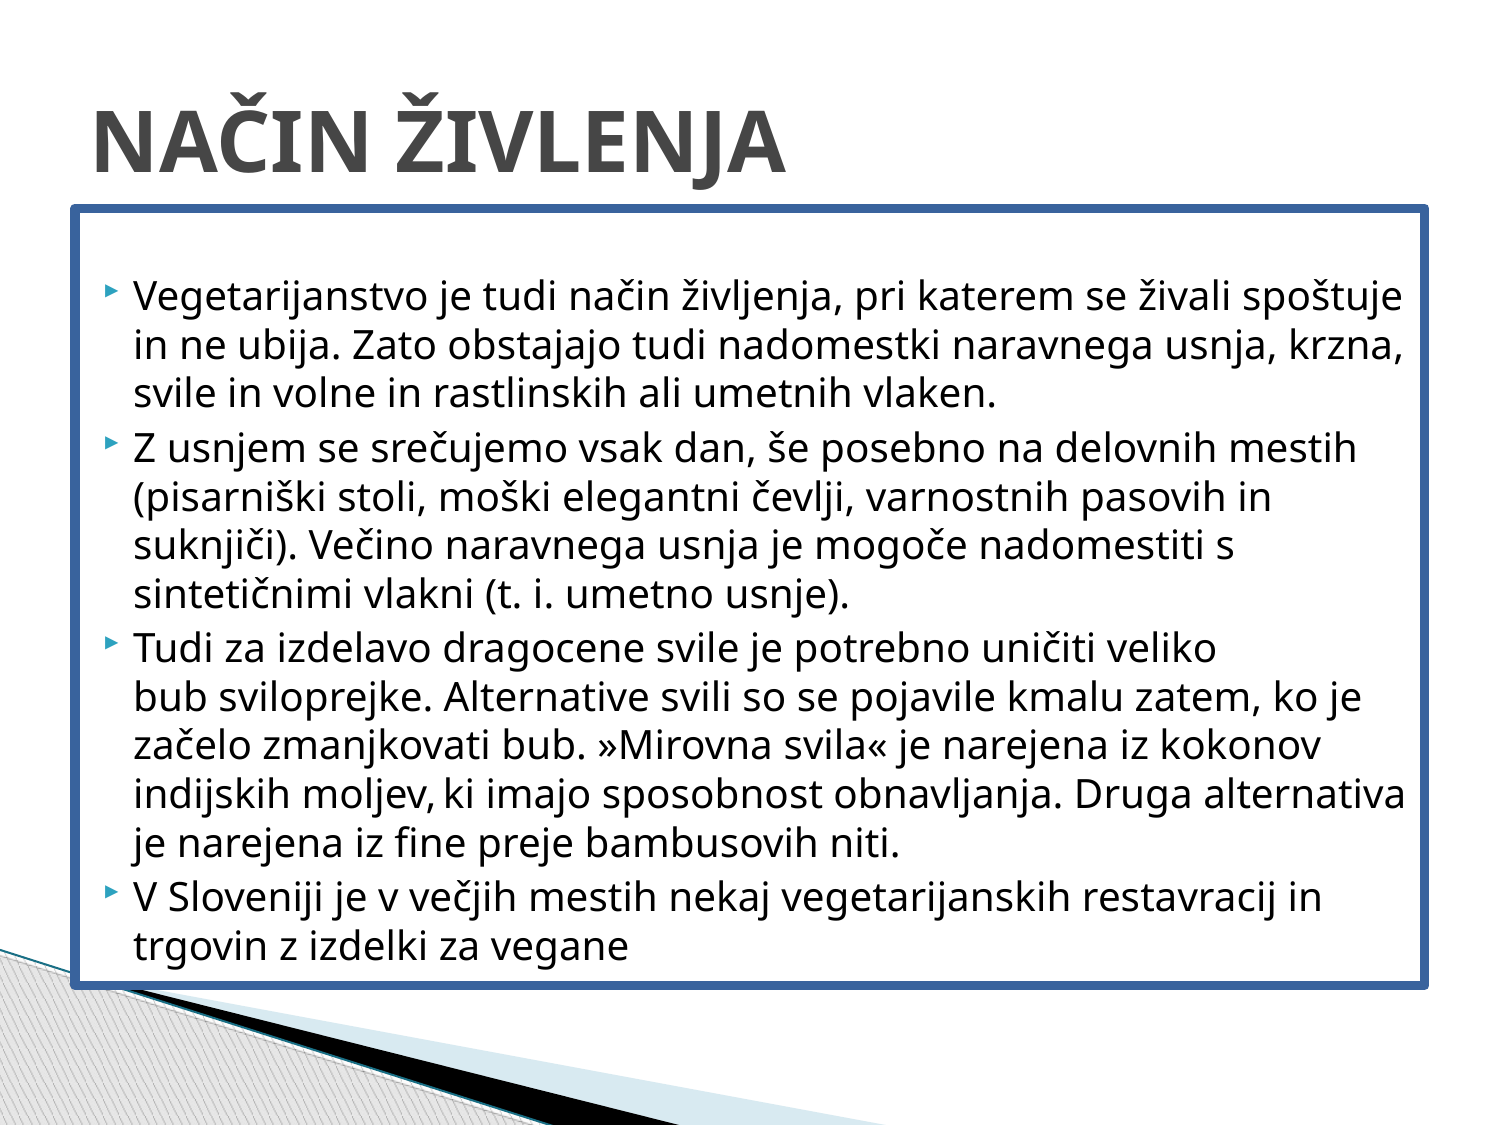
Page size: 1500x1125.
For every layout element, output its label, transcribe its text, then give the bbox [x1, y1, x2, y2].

title NAČIN ŽIVLENJA [75, 45, 1425, 233]
list Vegetarijanstvo je tudi način življenja, pri katerem se živali spoštuje in ne ubija. Zato obstajajo tudi nadomestki naravnega usnja, krzna, svile in volne in rastlinskih ali umetnih vlaken. Z usnjem se srečujemo vsak dan, še posebno na delovnih mestih (pisarniški stoli, moški elegantni čevlji, varnostnih pasovih in suknjiči). Večino naravnega usnja je mogoče nadomestiti s sintetičnimi vlakni (t. i. umetno usnje). Tudi za izdelavo dragocene svile je potrebno uničiti veliko bub sviloprejke. Alternative svili so se pojavile kmalu zatem, ko je začelo zmanjkovati bub. »Mirovna svila« je narejena iz kokonov indijskih moljev, ki imajo sposobnost obnavljanja. Druga alternativa je narejena iz fine preje bambusovih niti. V Sloveniji je v večjih mestih nekaj vegetarijanskih restavracij in trgovin z izdelki za vegane [75, 233, 1425, 986]
